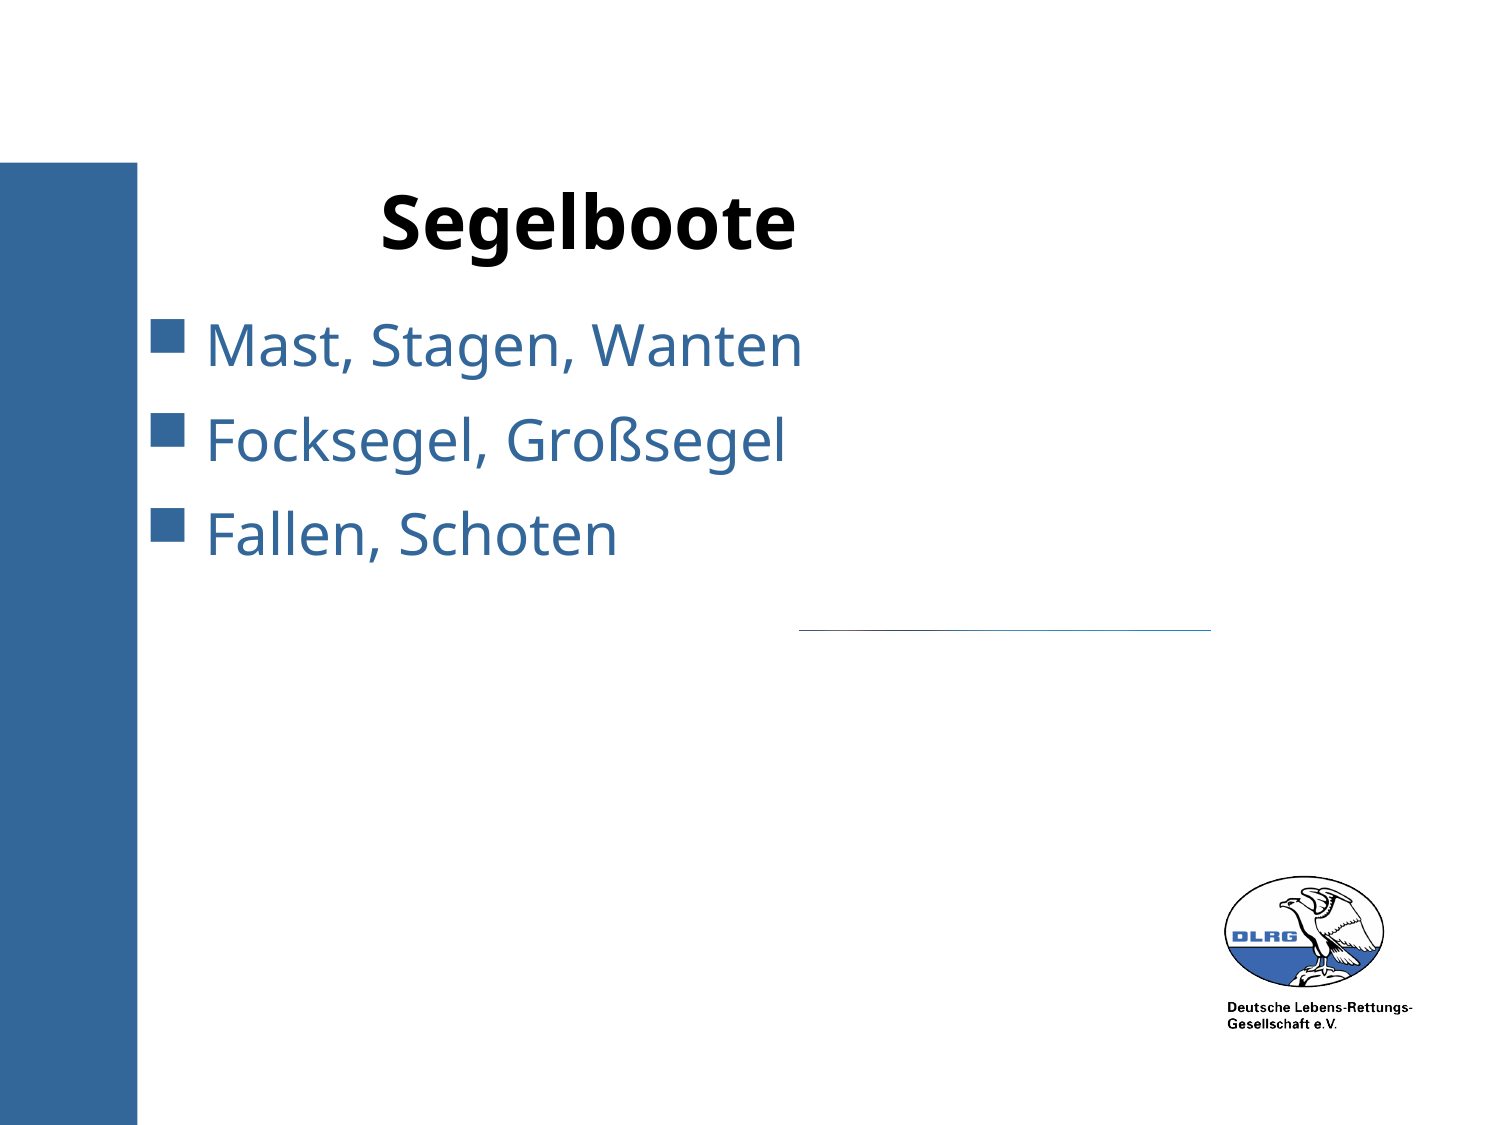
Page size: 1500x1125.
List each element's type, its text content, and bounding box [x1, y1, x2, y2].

picture [1224, 874, 1413, 1030]
title [365, 112, 1450, 276]
text_box Mast, Stagen, Wanten Focksegel, Großsegel Fallen, Schoten [131, 276, 1454, 697]
